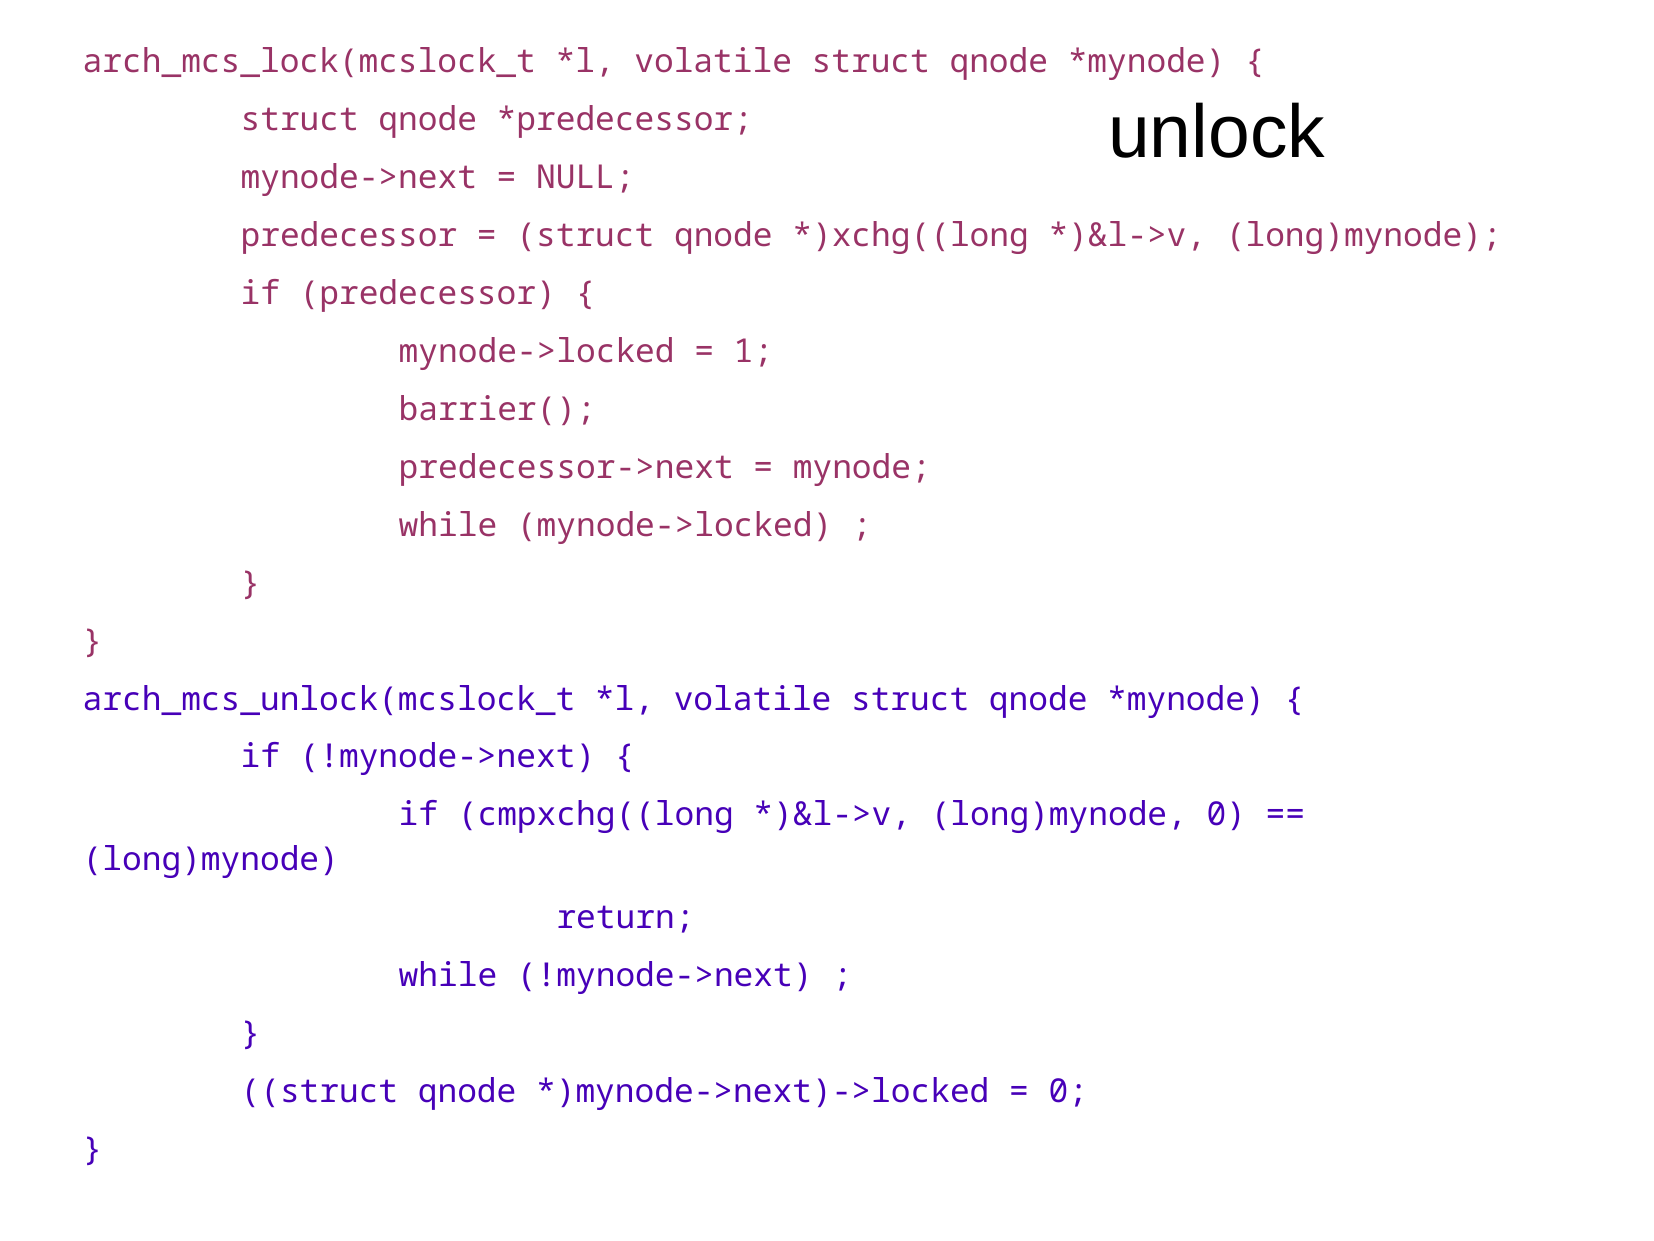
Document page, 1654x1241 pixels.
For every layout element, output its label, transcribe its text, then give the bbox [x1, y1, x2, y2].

list arch_mcs_lock(mcslock_t *l, volatile struct qnode *mynode) { struct qnode *predecessor; mynode->next = NULL; predecessor = (struct qnode *)xchg((long *)&l->v, (long)mynode); if (predecessor) { mynode->locked = 1; barrier(); predecessor->next = mynode; while (mynode->locked) ; } } arch_mcs_unlock(mcslock_t *l, volatile struct qnode *mynode) { if (!mynode->next) { if (cmpxchg((long *)&l->v, (long)mynode, 0) == (long)mynode) return; while (!mynode->next) ; } ((struct qnode *)mynode->next)->locked = 0; } [82, 37, 1538, 1201]
title unlock [825, 37, 1609, 226]
